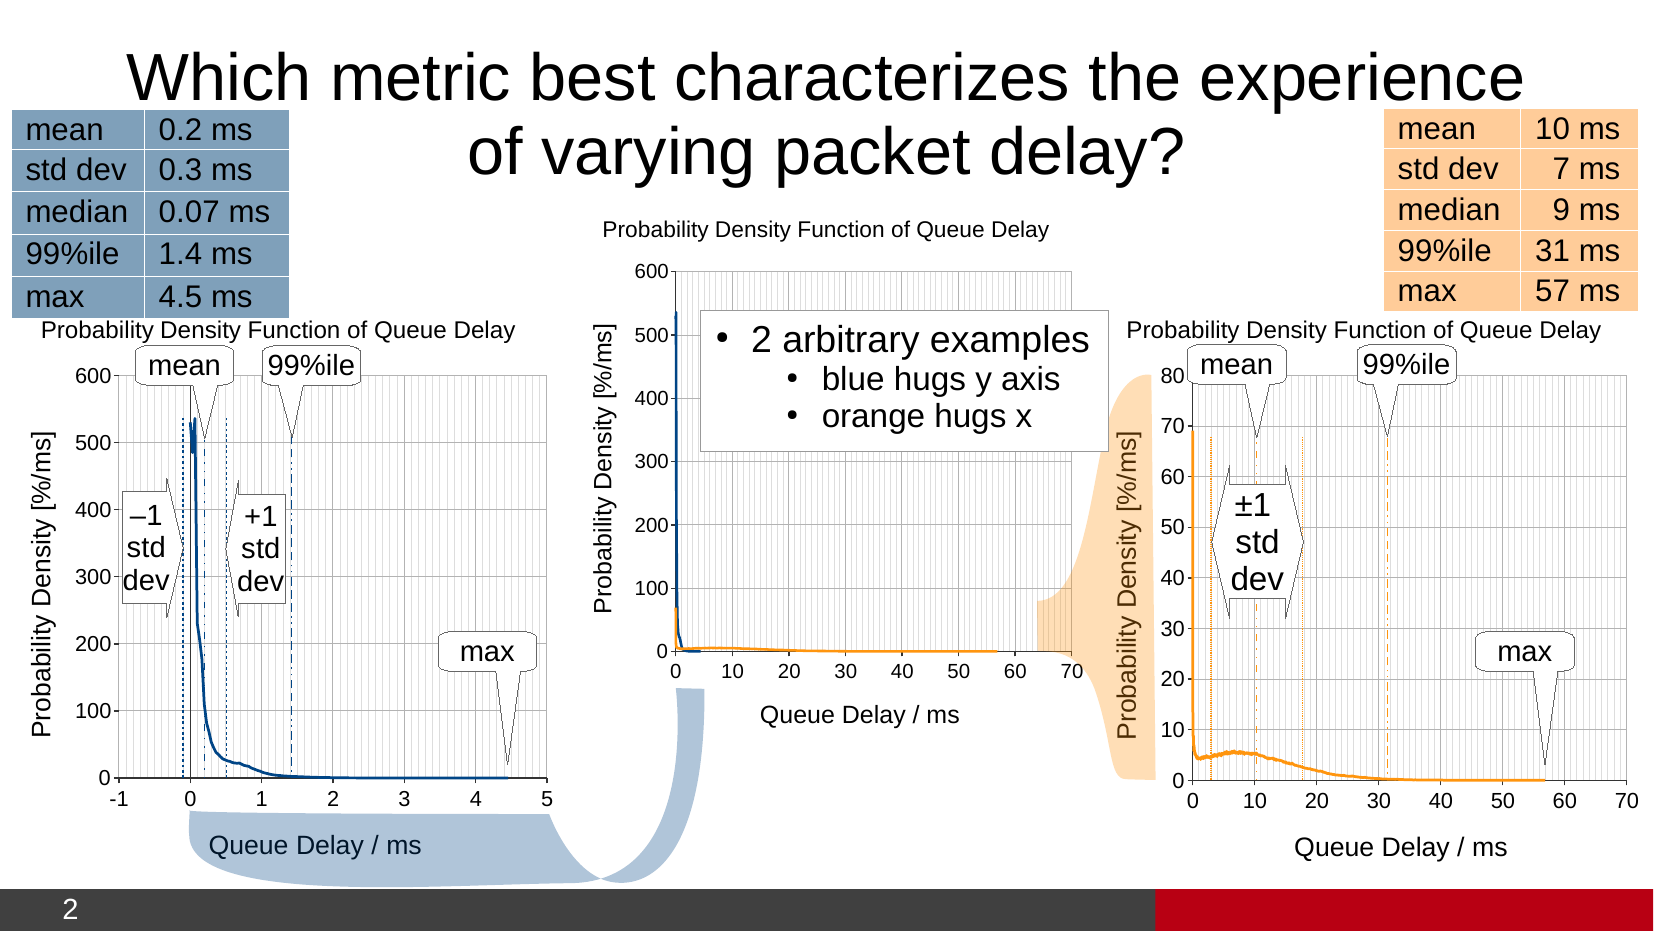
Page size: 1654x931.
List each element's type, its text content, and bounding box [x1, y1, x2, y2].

table_cell 4.5 ms [145, 277, 289, 318]
table_cell 7 ms [1521, 149, 1638, 189]
table_cell std dev [1384, 149, 1520, 189]
text_box +1 std dev [225, 480, 286, 617]
text_box –1 std dev [122, 478, 184, 618]
text_box [1037, 374, 1156, 780]
picture [2, 194, 1652, 887]
text_box 99%ile [1357, 344, 1457, 437]
table_cell 0.07 ms [145, 192, 289, 234]
text_box [188, 688, 705, 888]
table_cell 99%ile [12, 235, 144, 276]
text_box 99%ile [262, 345, 361, 438]
text_box mean [135, 345, 234, 439]
table_cell median [12, 192, 144, 234]
table_cell median [1384, 190, 1520, 230]
table_header mean [12, 110, 144, 149]
table_header mean [1384, 109, 1520, 148]
table_cell 57 ms [1521, 272, 1638, 311]
table_cell 1.4 ms [145, 235, 289, 276]
table_cell 99%ile [1384, 231, 1520, 271]
table_cell 31 ms [1521, 231, 1638, 271]
list 2 arbitrary examples blue hugs y axis orange hugs x [700, 310, 1109, 452]
table_cell max [12, 277, 144, 318]
text_box max [438, 631, 537, 765]
text_box ±1 std dev [1211, 465, 1304, 619]
text_box max [1475, 631, 1575, 765]
table_header 0.2 ms [145, 110, 289, 149]
table_cell max [1384, 272, 1520, 311]
table_cell 0.3 ms [145, 150, 289, 191]
table_cell std dev [12, 150, 144, 191]
table_header 10 ms [1521, 109, 1638, 148]
table_cell 9 ms [1521, 190, 1638, 230]
title Which metric best characterizes the experience of varying packet delay? [82, 36, 1571, 193]
text_box mean [1187, 344, 1287, 438]
